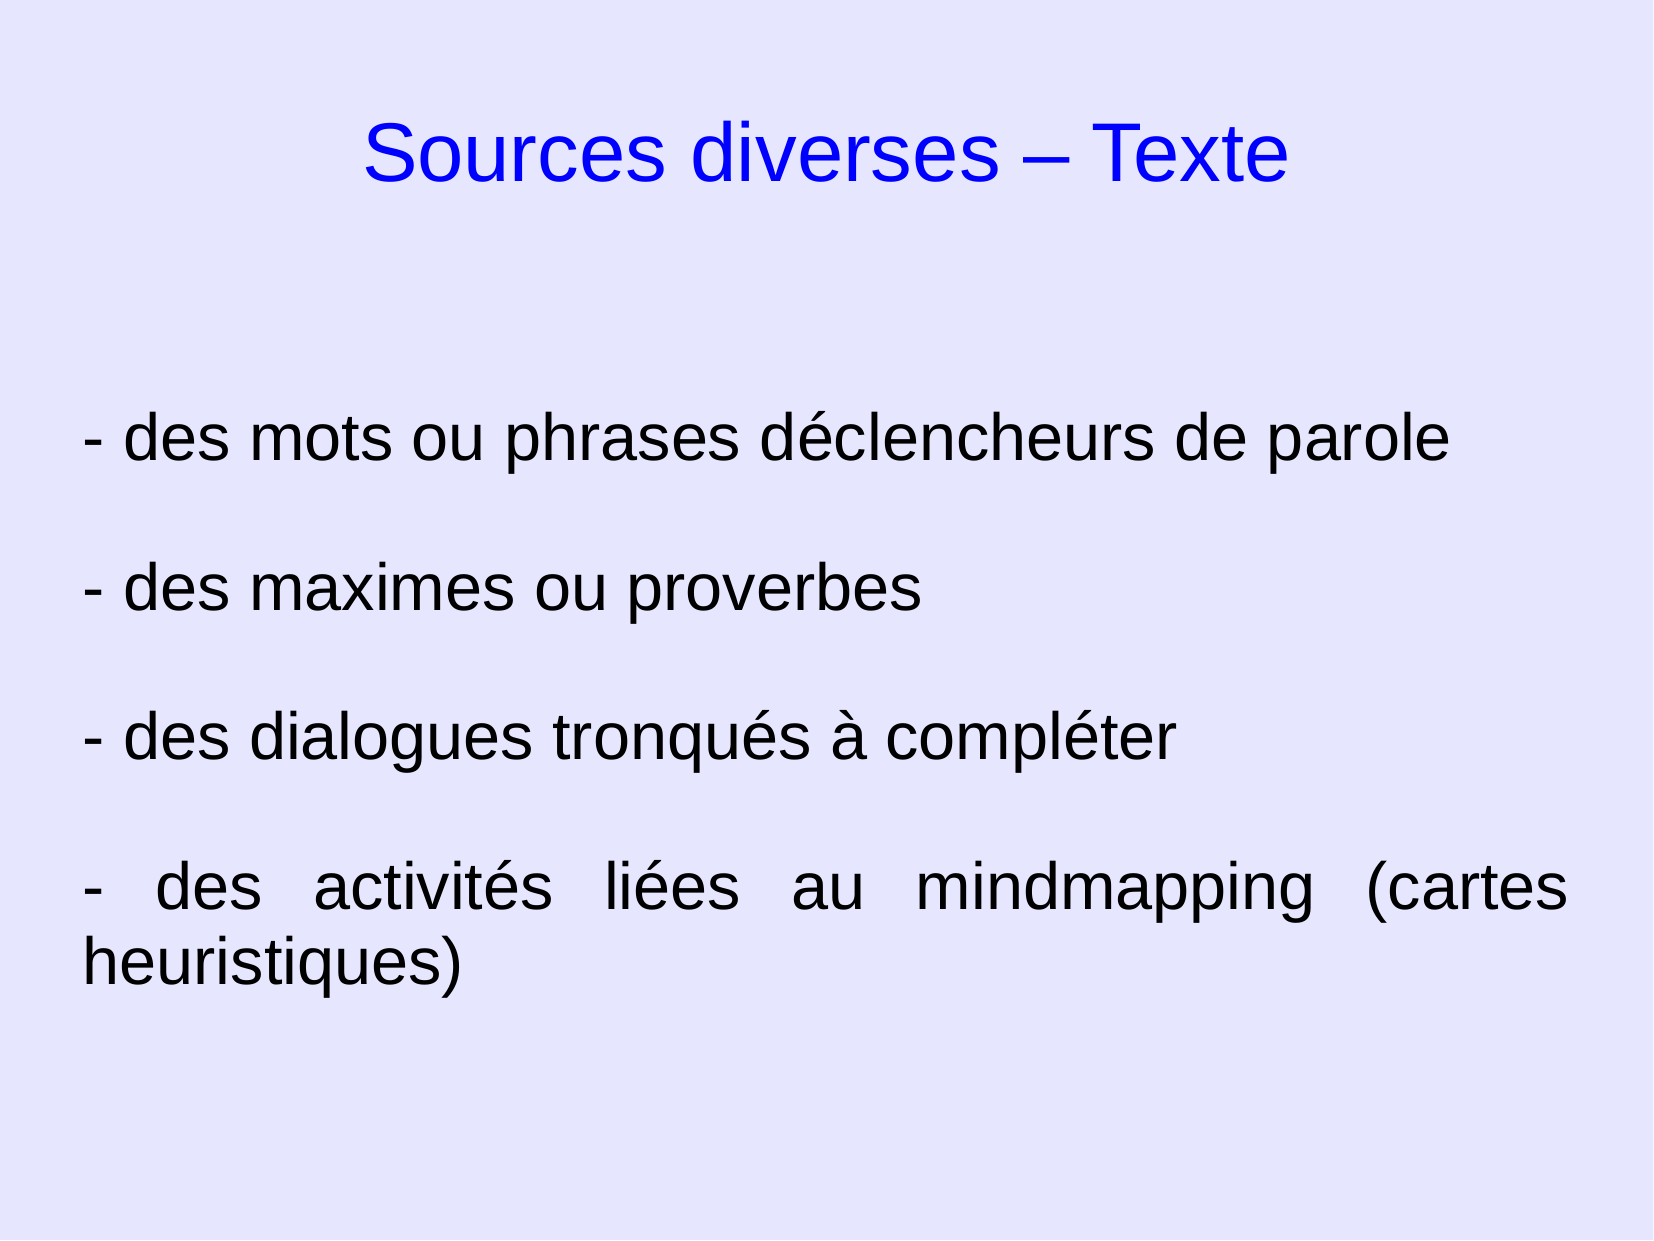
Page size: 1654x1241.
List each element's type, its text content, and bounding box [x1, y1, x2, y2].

subtitle - des mots ou phrases déclencheurs de parole - des maximes ou proverbes - des dialogues tronqués à compléter - des activités liées au mindmapping (cartes heuristiques) [82, 297, 1571, 1102]
title Sources diverses – Texte [82, 56, 1571, 250]
